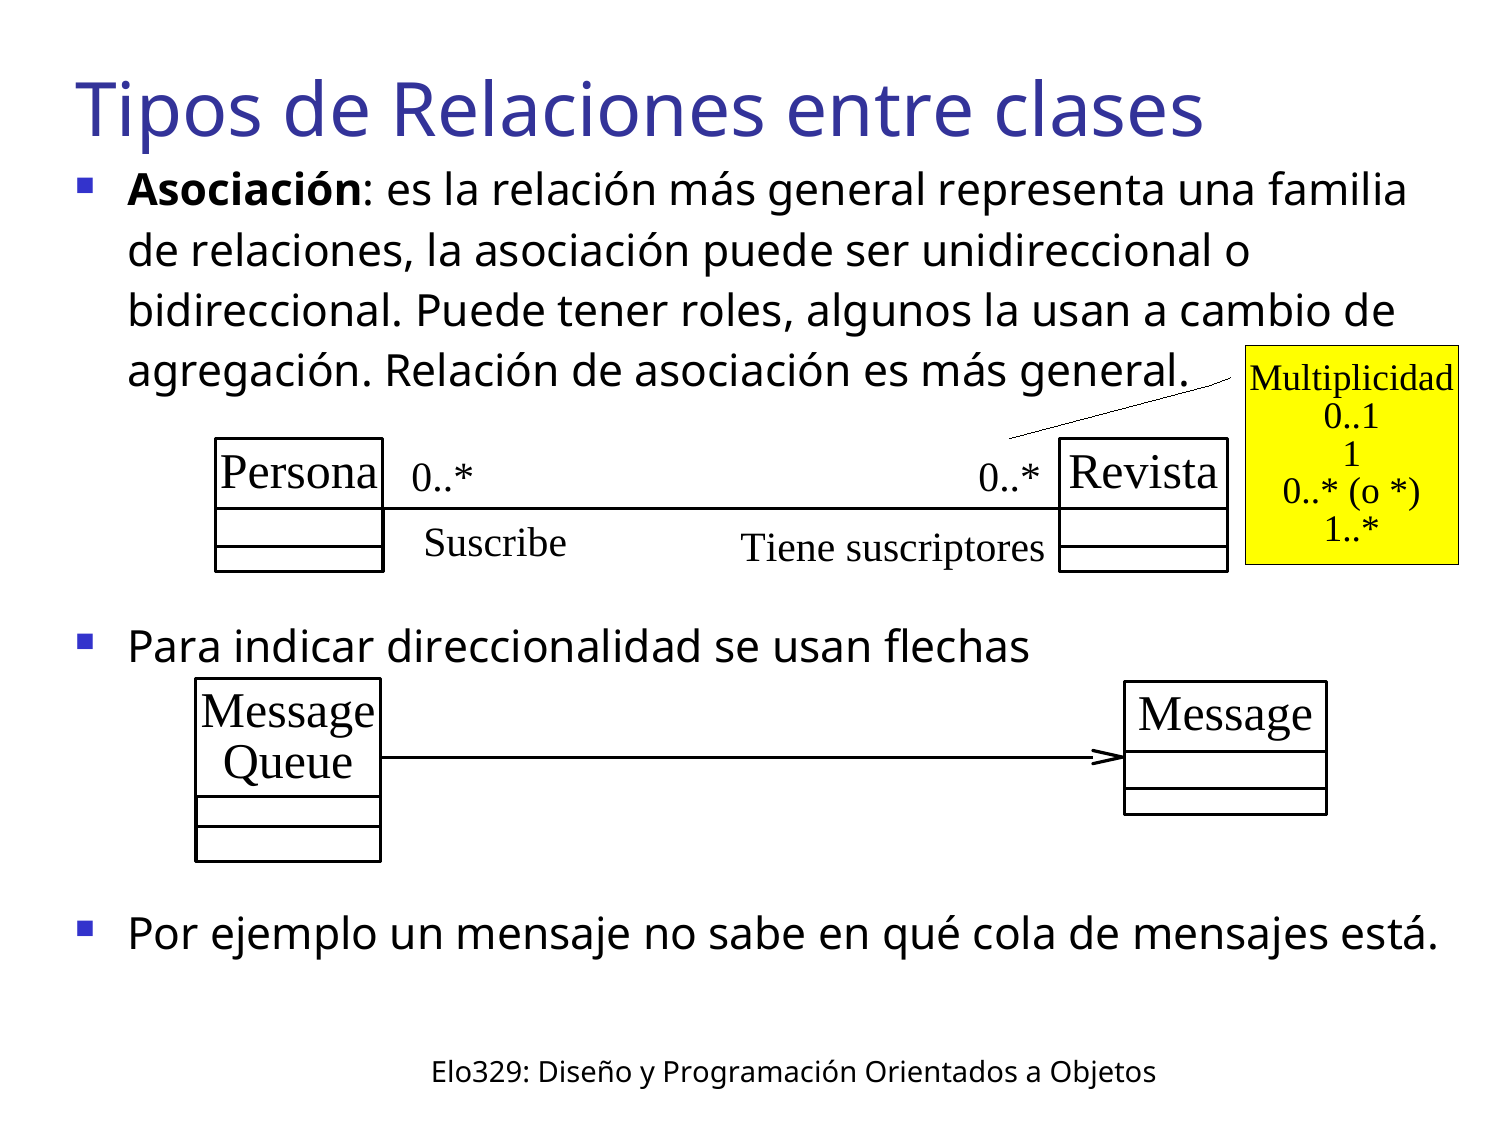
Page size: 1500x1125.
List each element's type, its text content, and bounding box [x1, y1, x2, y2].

text_box Message Queue [198, 798, 379, 860]
list Asociación: es la relación más general representa una familia de relaciones, la asociación puede ser unidireccional o bidireccional. Puede tener roles, algunos la usan a cambio de agregación. Relación de asociación es más general. Para indicar direccionalidad se usan flechas Por ejemplo un mensaje no sabe en qué cola de mensajes está. [75, 158, 1446, 1008]
text_box Message [1126, 753, 1325, 813]
text_box Tiene suscriptores [725, 520, 1083, 578]
text_box Persona [215, 438, 383, 507]
text_box Multiplicidad 0..1 1 0..* (o *) 1..* [1245, 345, 1458, 564]
text_box Message [1124, 681, 1327, 750]
title Tipos de Relaciones entre clases [75, 25, 1449, 188]
text_box Message Queue [195, 678, 381, 795]
text_box Suscribe [408, 515, 628, 573]
text_box Revista [1061, 510, 1226, 570]
text_box Persona [217, 510, 382, 570]
text_box 0..* [963, 450, 1183, 508]
text_box Revista [1059, 438, 1228, 507]
text_box 0..* [396, 451, 616, 508]
